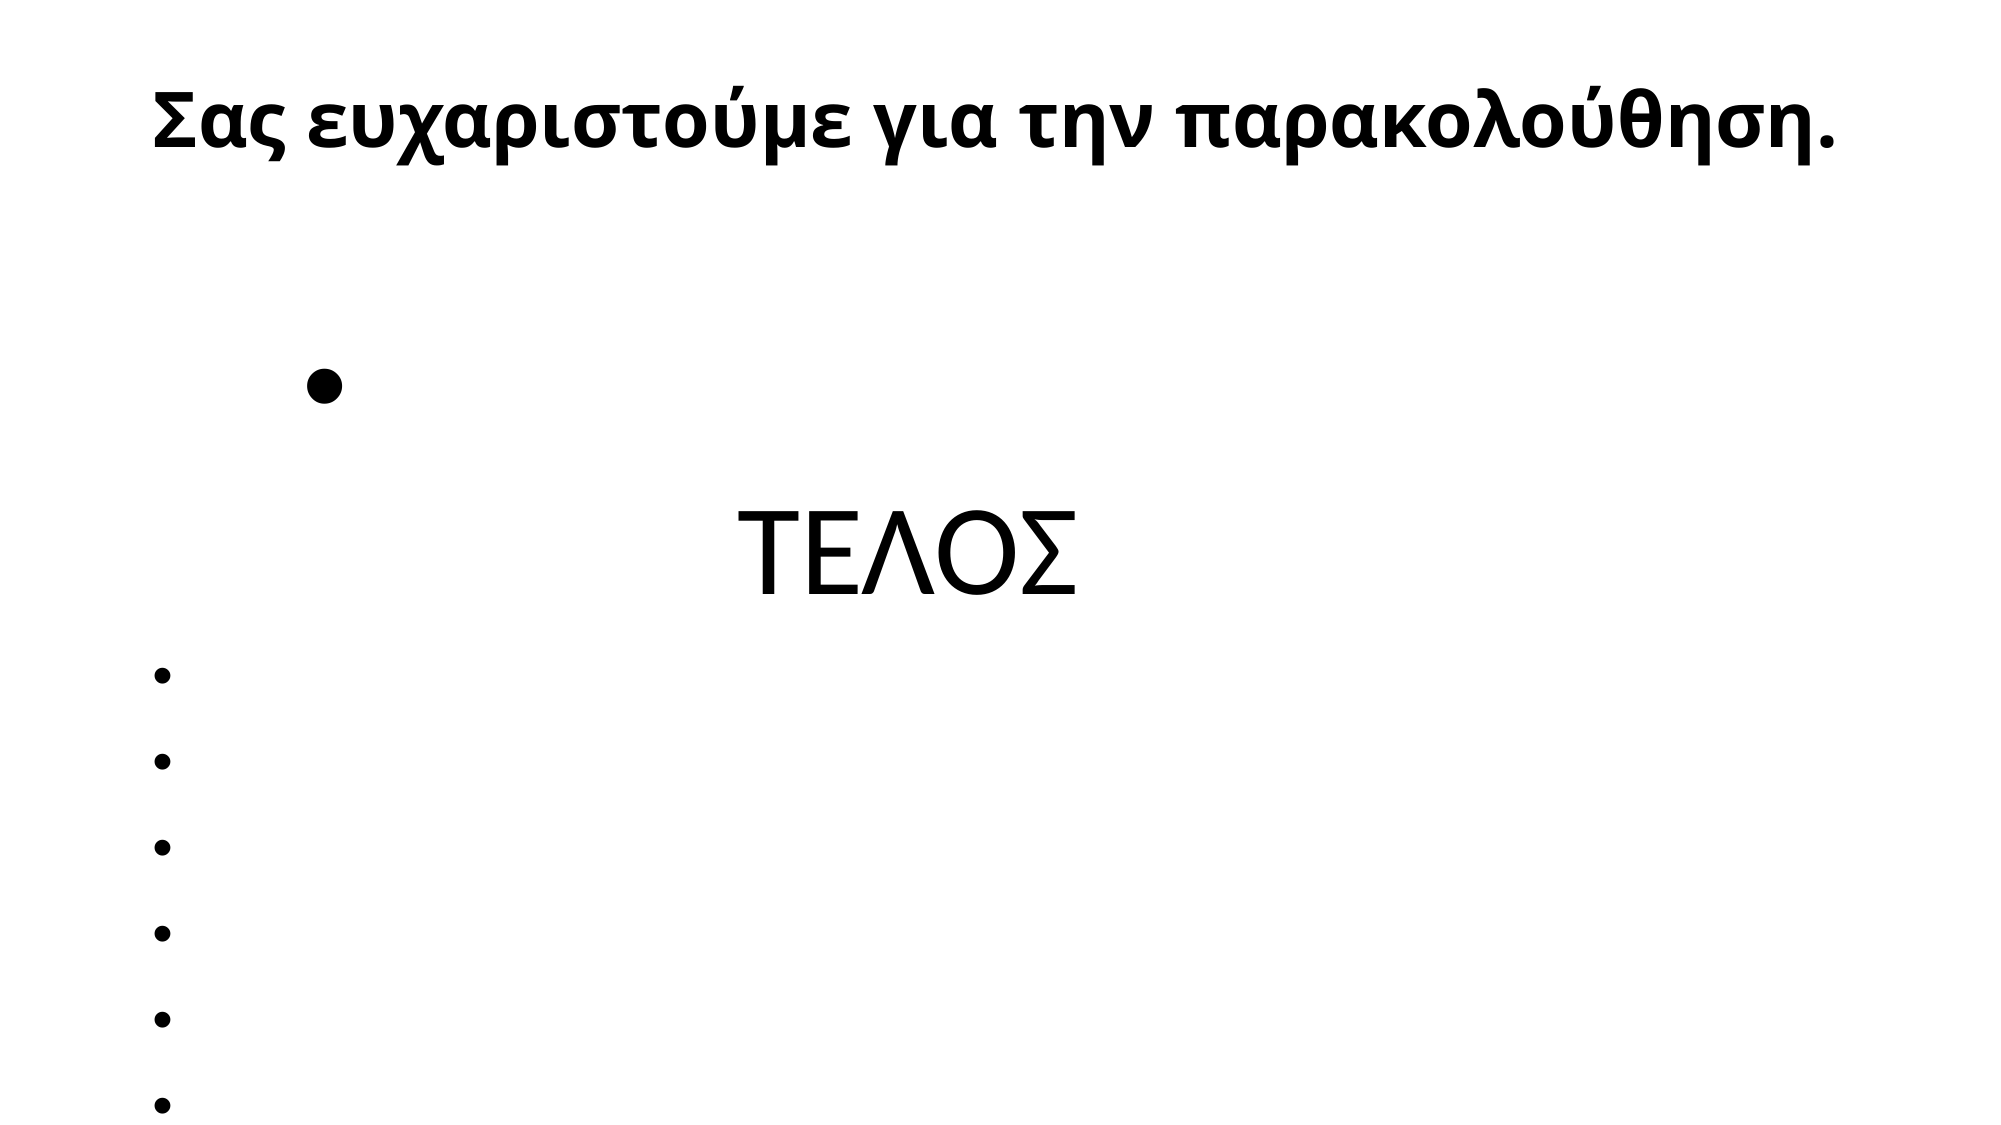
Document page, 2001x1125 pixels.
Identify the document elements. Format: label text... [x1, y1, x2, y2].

list ΤΕΛΟΣ [137, 299, 1863, 1014]
title Σας ευχαριστούμε για την παρακολούθηση. [137, 59, 1863, 278]
